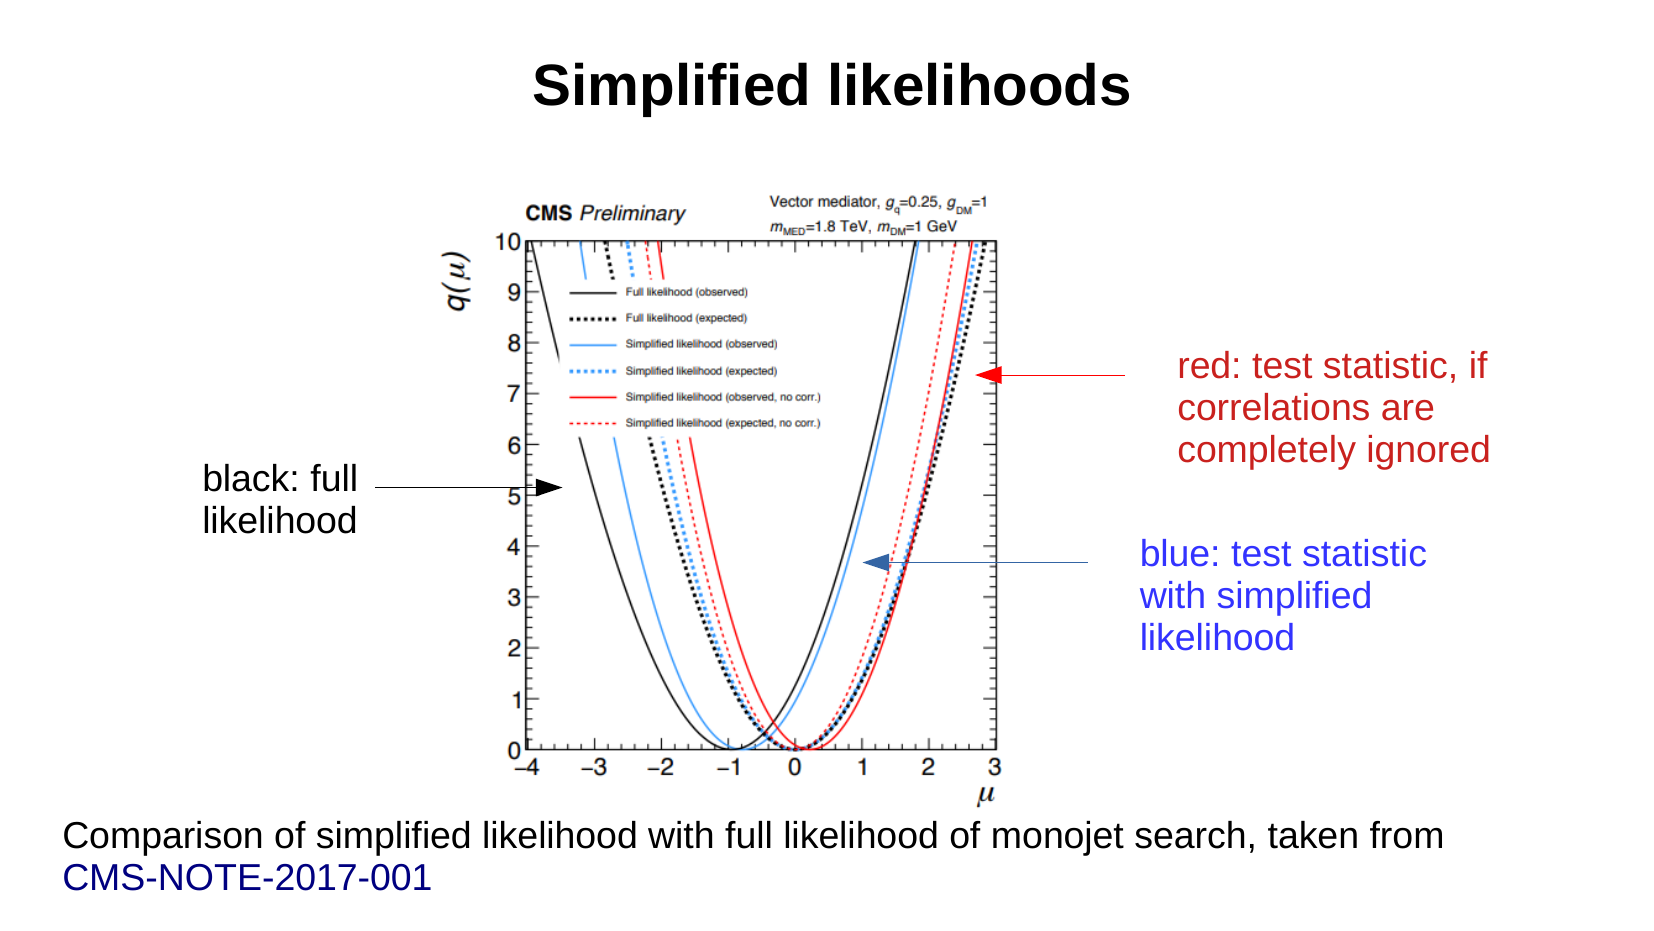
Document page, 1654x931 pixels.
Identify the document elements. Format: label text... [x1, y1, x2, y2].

text_box Comparison of simplified likelihood with full likelihood of monojet search, taken from CMS-NOTE-2017-001 [47, 807, 1613, 907]
text_box black: full likelihood [187, 450, 376, 549]
picture [399, 171, 1076, 807]
text_box blue: test statistic with simplified likelihood [1125, 525, 1463, 666]
text_box Simplified likelihoods [246, 45, 1419, 191]
text_box red: test statistic, if correlations are completely ignored [1162, 337, 1613, 563]
